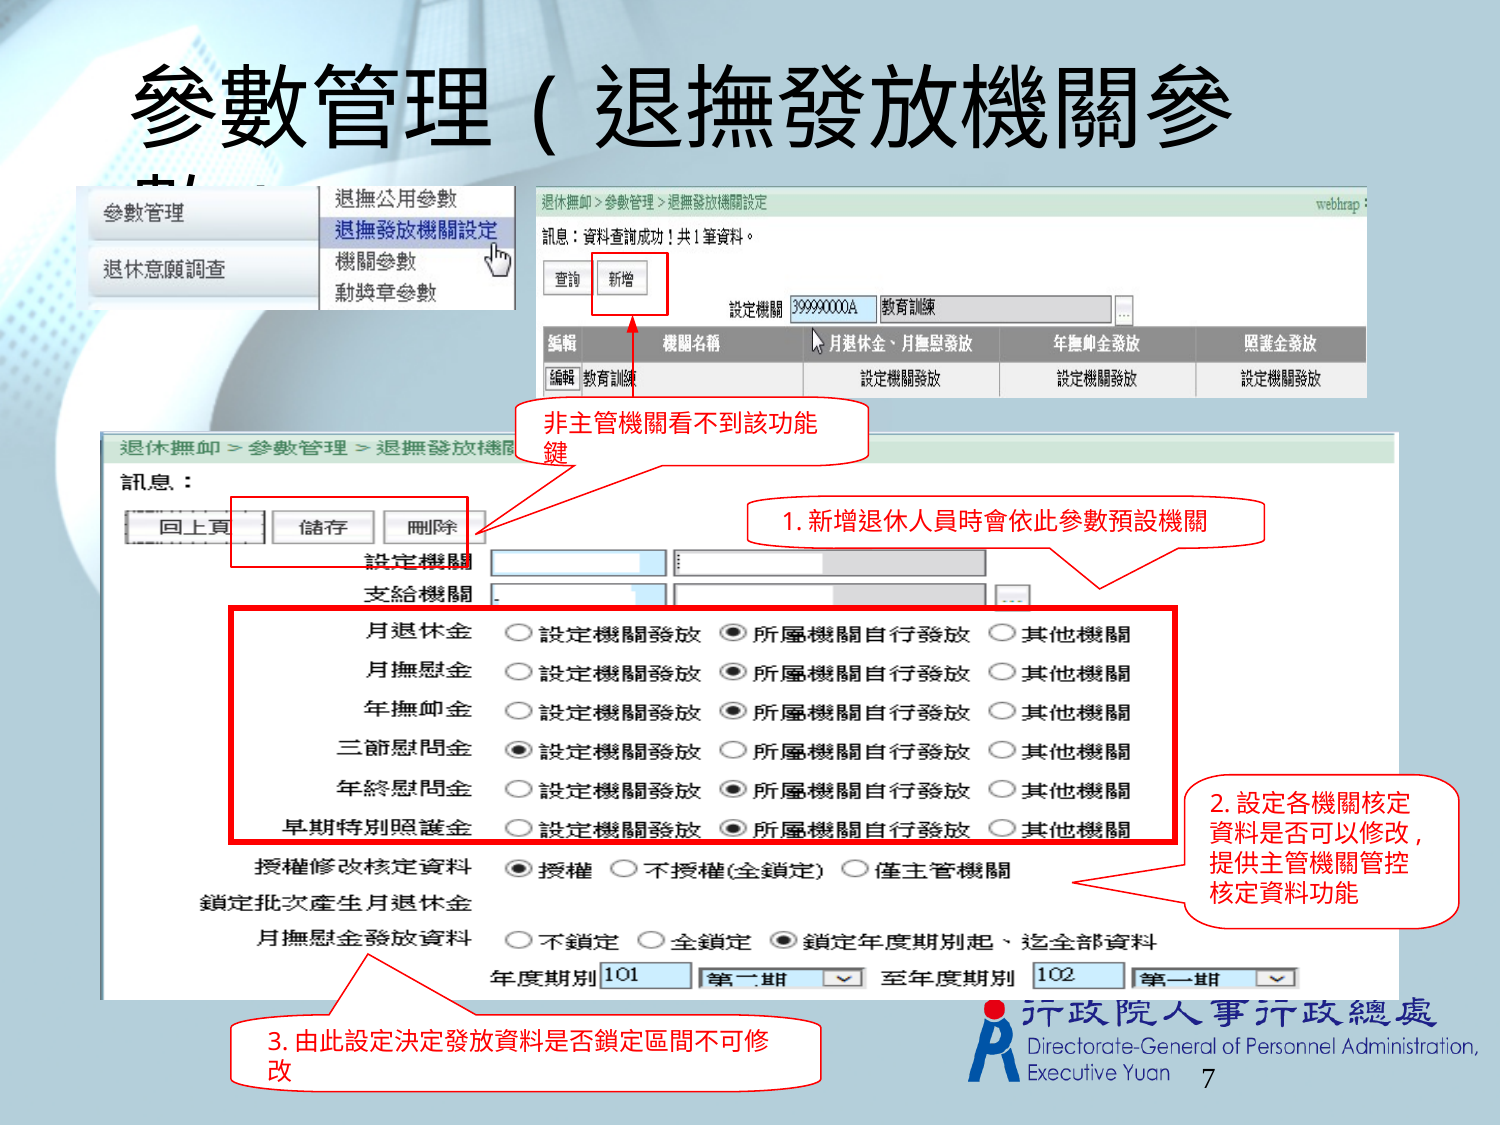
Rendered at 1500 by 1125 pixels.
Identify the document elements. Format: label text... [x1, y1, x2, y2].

text_box [1185, 1058, 1499, 1125]
text_box 1.新增退休人員時會依此參數預設機關 [747, 496, 1265, 589]
title 參數管理(退撫發放機關參數) [112, 42, 1388, 185]
picture [593, 254, 666, 314]
picture [536, 186, 1367, 398]
picture [76, 186, 516, 310]
text_box 2.設定各機關核定資料是否可以修改,提供主管機關管控核定資料功能 [1071, 774, 1459, 929]
text_box 3.由此設定決定發放資料是否鎖定區間不可修改 [230, 953, 821, 1092]
text_box 非主管機關看不到該功能鍵 [475, 397, 869, 535]
picture [100, 431, 1399, 1000]
